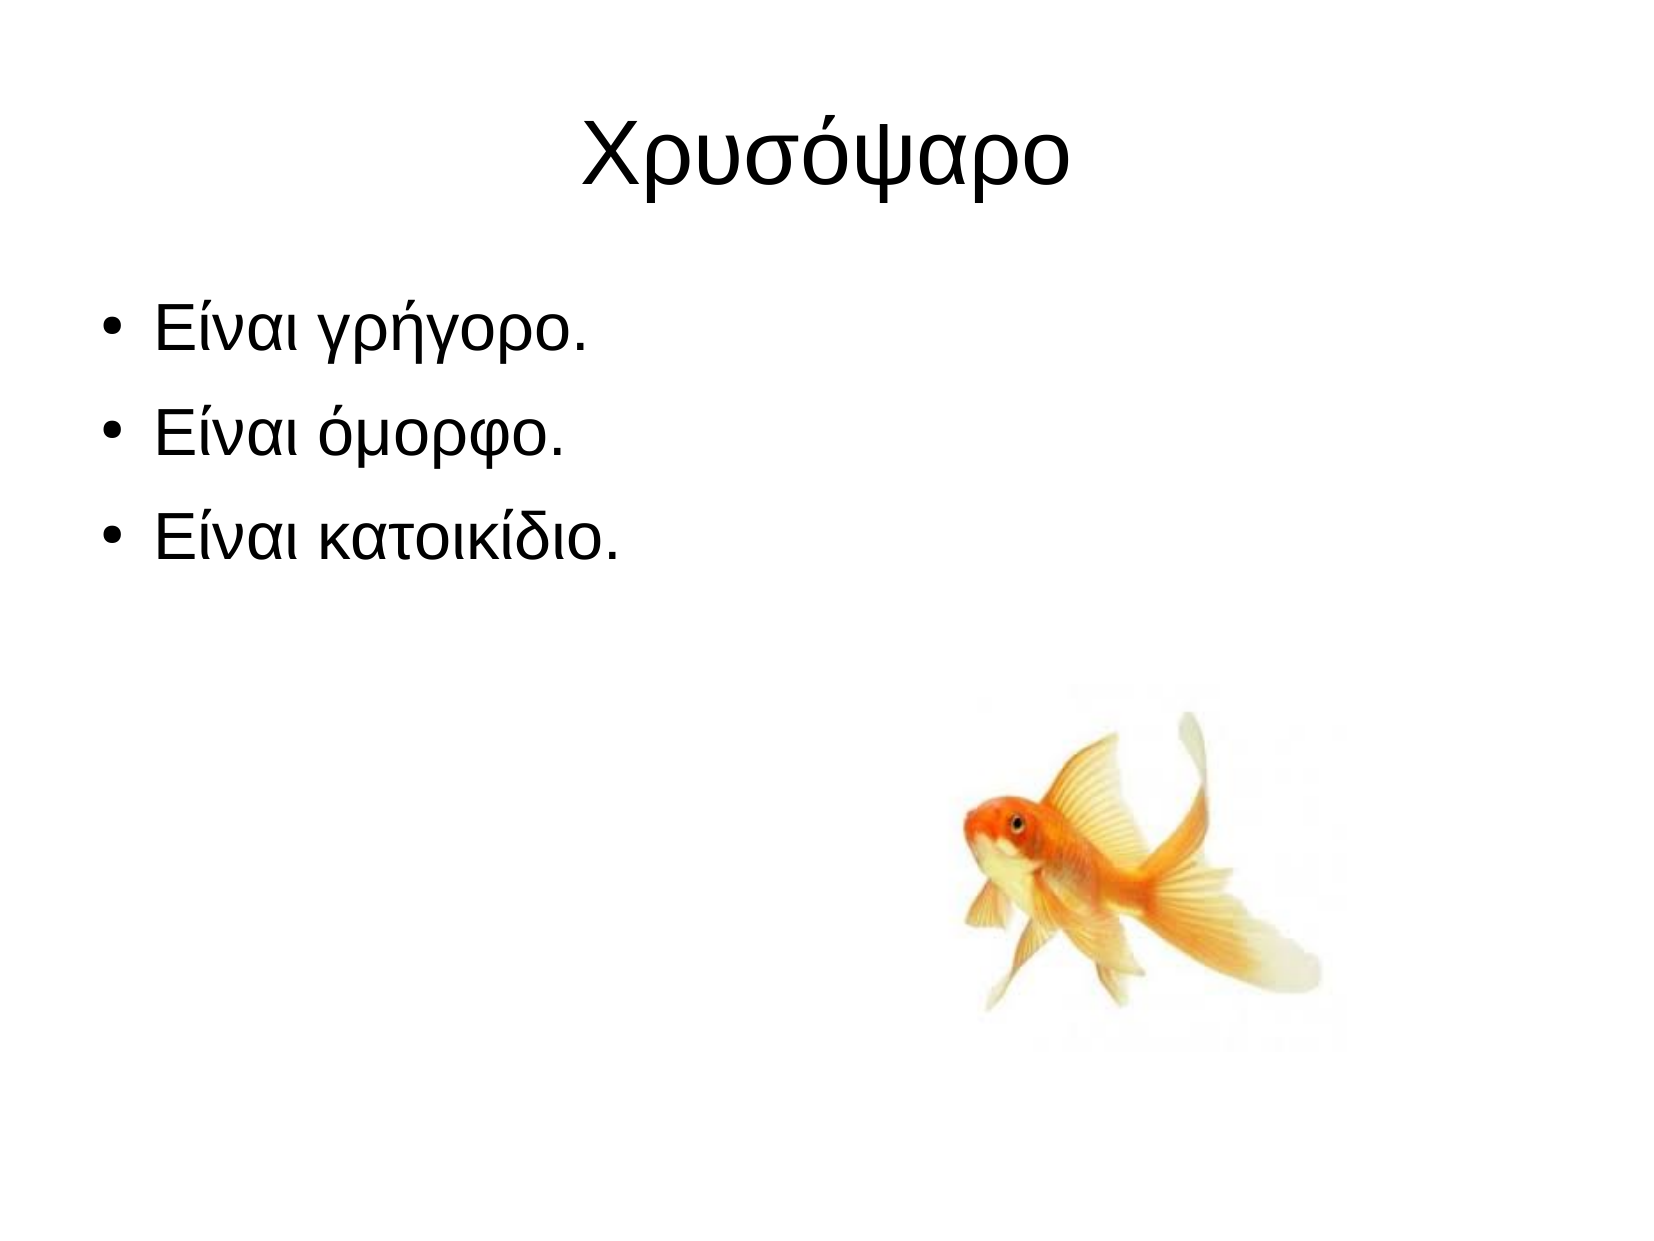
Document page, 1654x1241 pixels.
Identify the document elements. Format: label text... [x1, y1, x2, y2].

list Είναι γρήγορο. Είναι όμορφο. Είναι κατοικίδιο. [82, 290, 1571, 1109]
picture [921, 684, 1347, 1052]
title Χρυσόψαρο [82, 49, 1571, 257]
